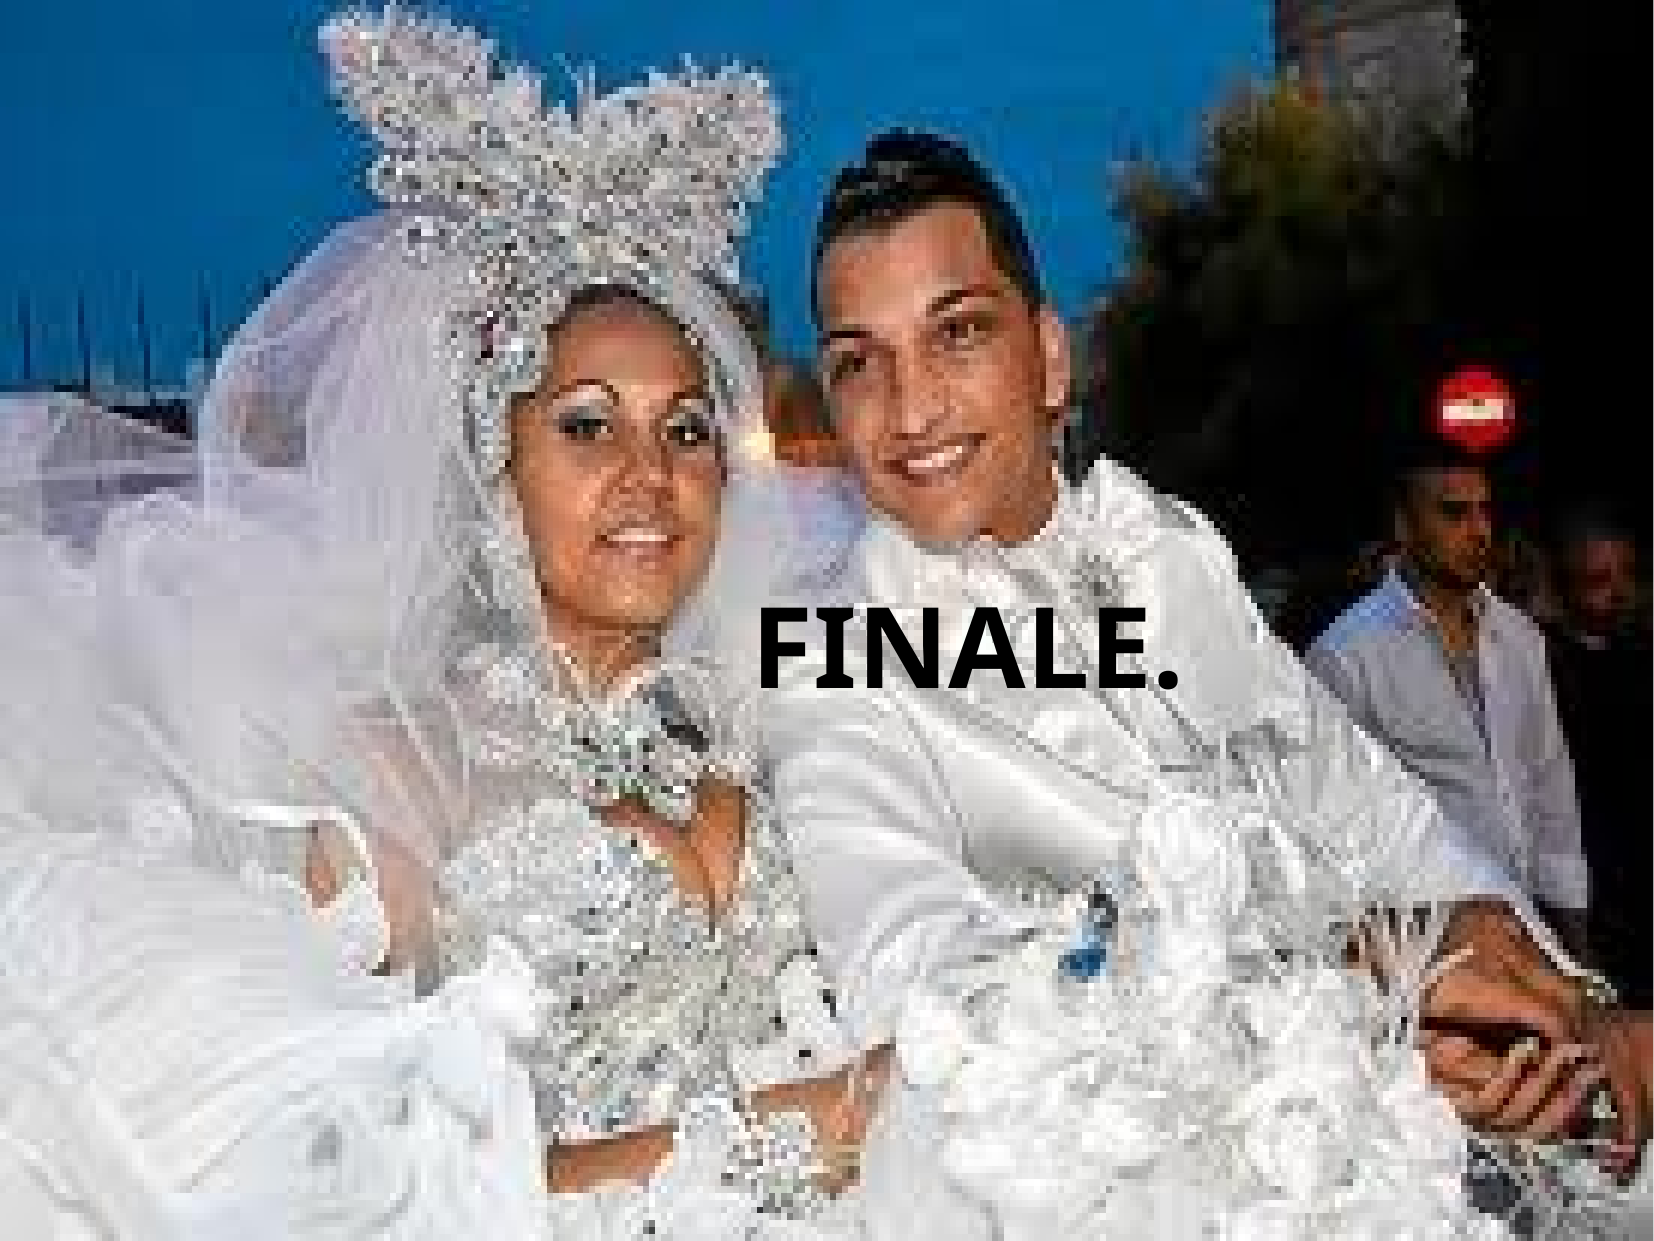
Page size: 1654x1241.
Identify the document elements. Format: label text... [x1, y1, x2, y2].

subtitle FINALE. [224, 168, 1654, 1123]
picture [0, 0, 1654, 1241]
